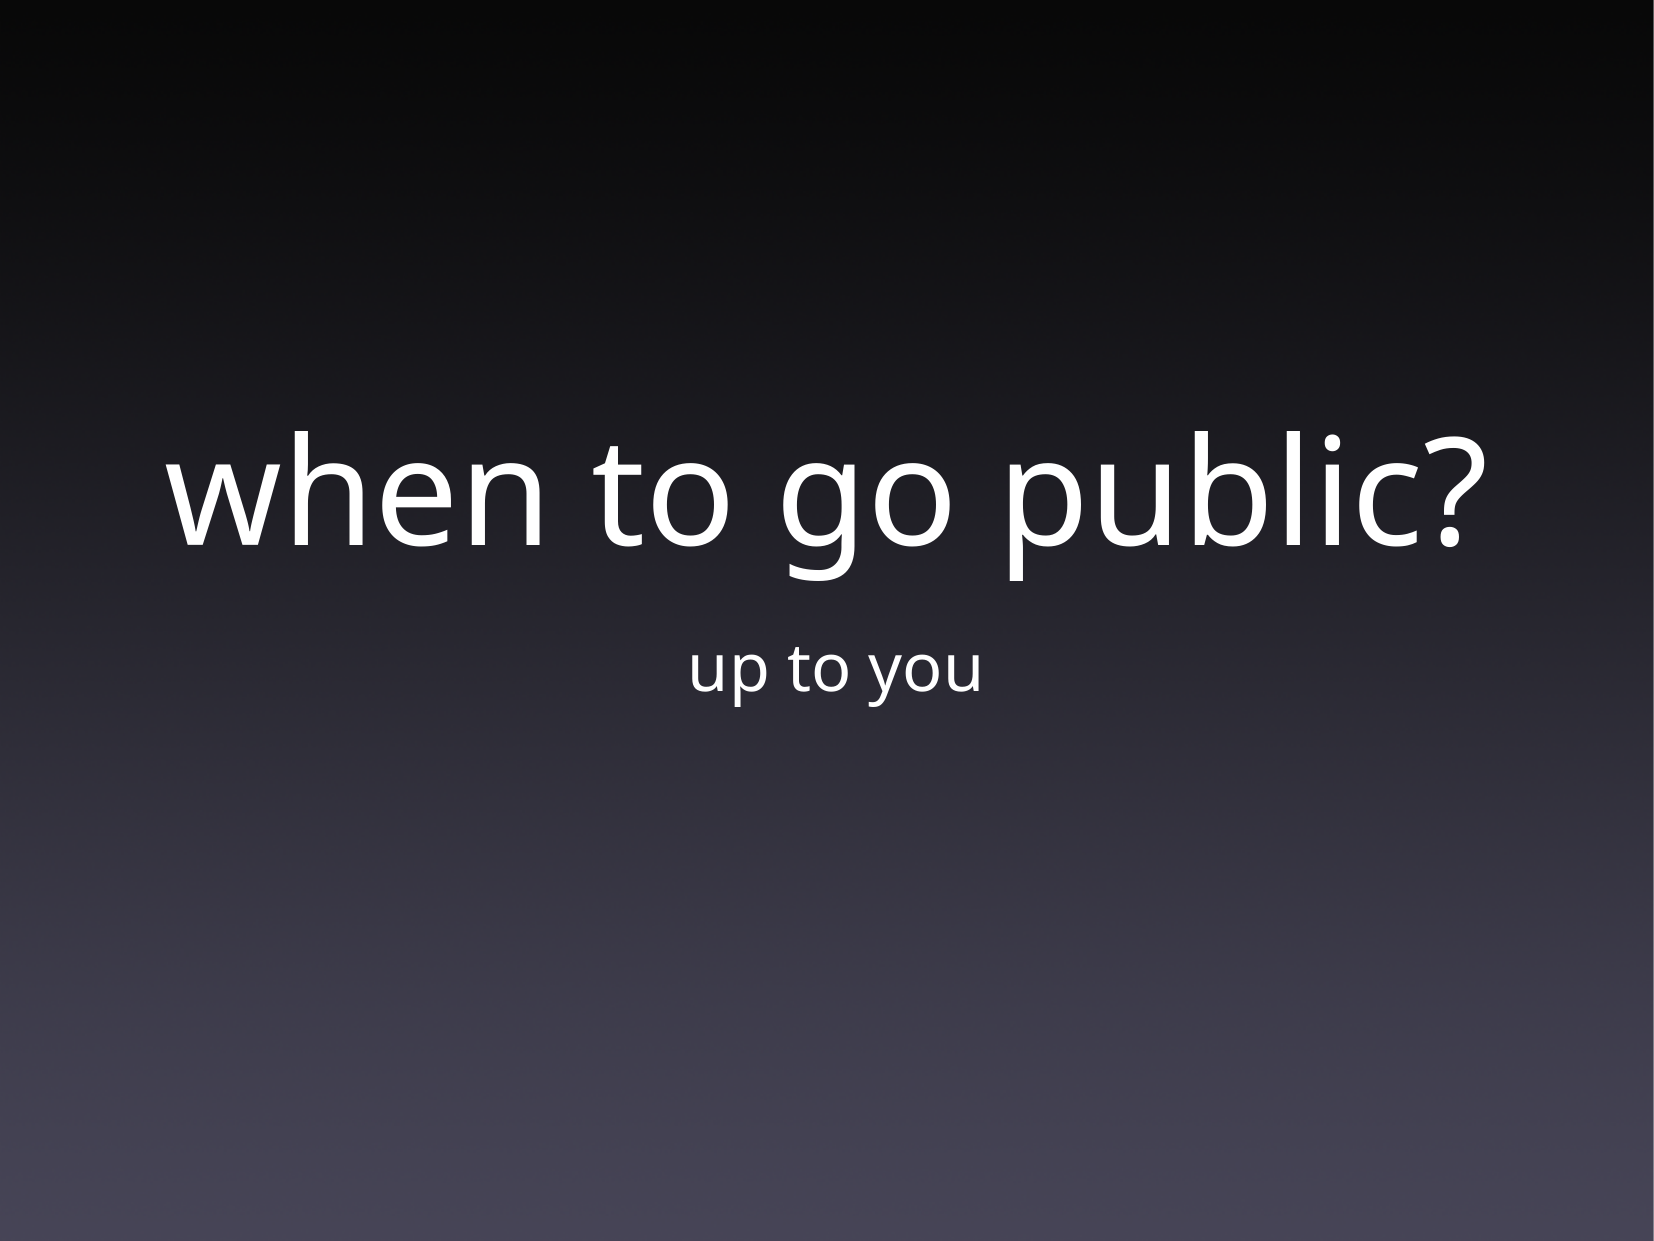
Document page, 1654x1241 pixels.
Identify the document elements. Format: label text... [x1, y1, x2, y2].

list up to you [121, 620, 1534, 1127]
title when to go public? [120, 372, 1533, 603]
picture [0, 0, 1654, 1241]
